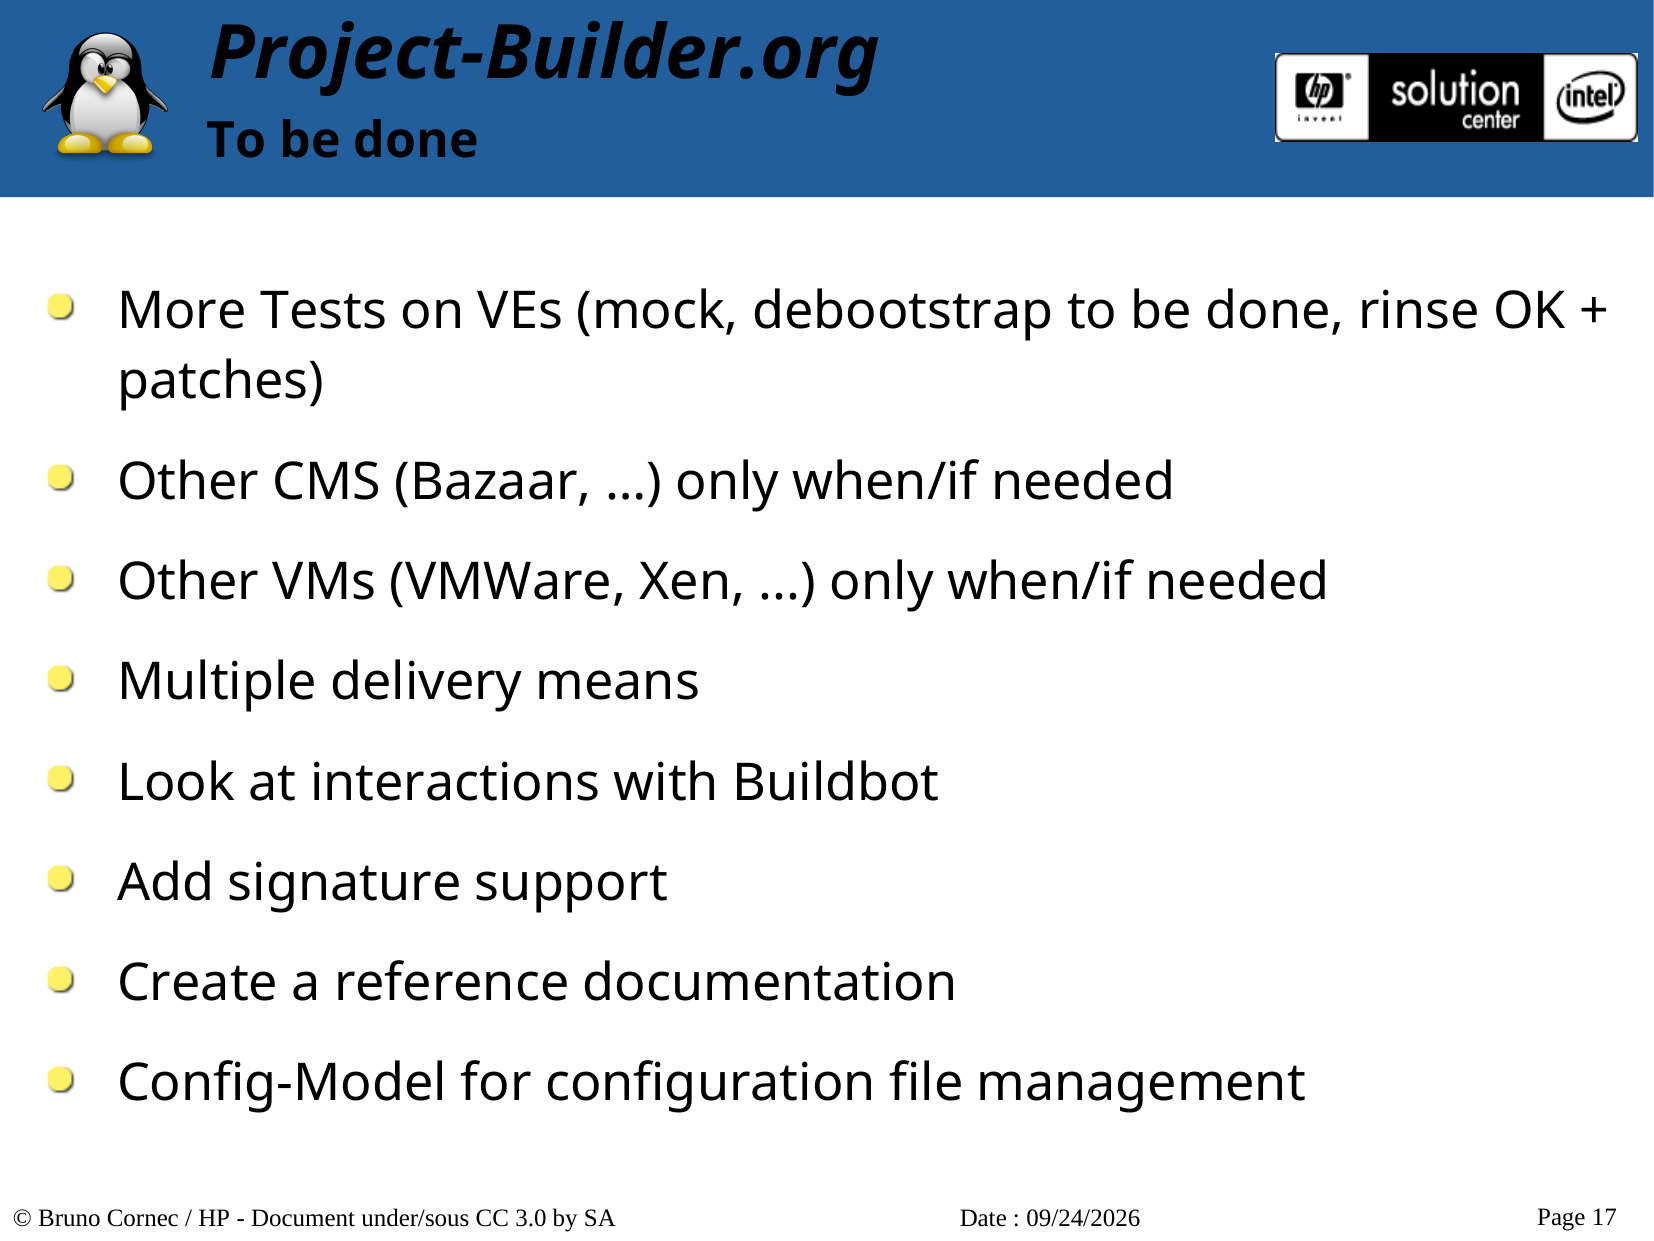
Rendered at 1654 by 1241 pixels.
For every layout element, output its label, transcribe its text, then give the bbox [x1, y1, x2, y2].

picture [1275, 53, 1638, 142]
title To be done [206, 59, 1121, 221]
picture [42, 29, 168, 167]
list More Tests on VEs (mock, debootstrap to be done, rinse OK + patches) Other CMS (Bazaar, …) only when/if needed Other VMs (VMWare, Xen, ...) only when/if needed Multiple delivery means Look at interactions with Buildbot Add signature support Create a reference documentation Config-Model for configuration file management [34, 272, 1642, 1101]
